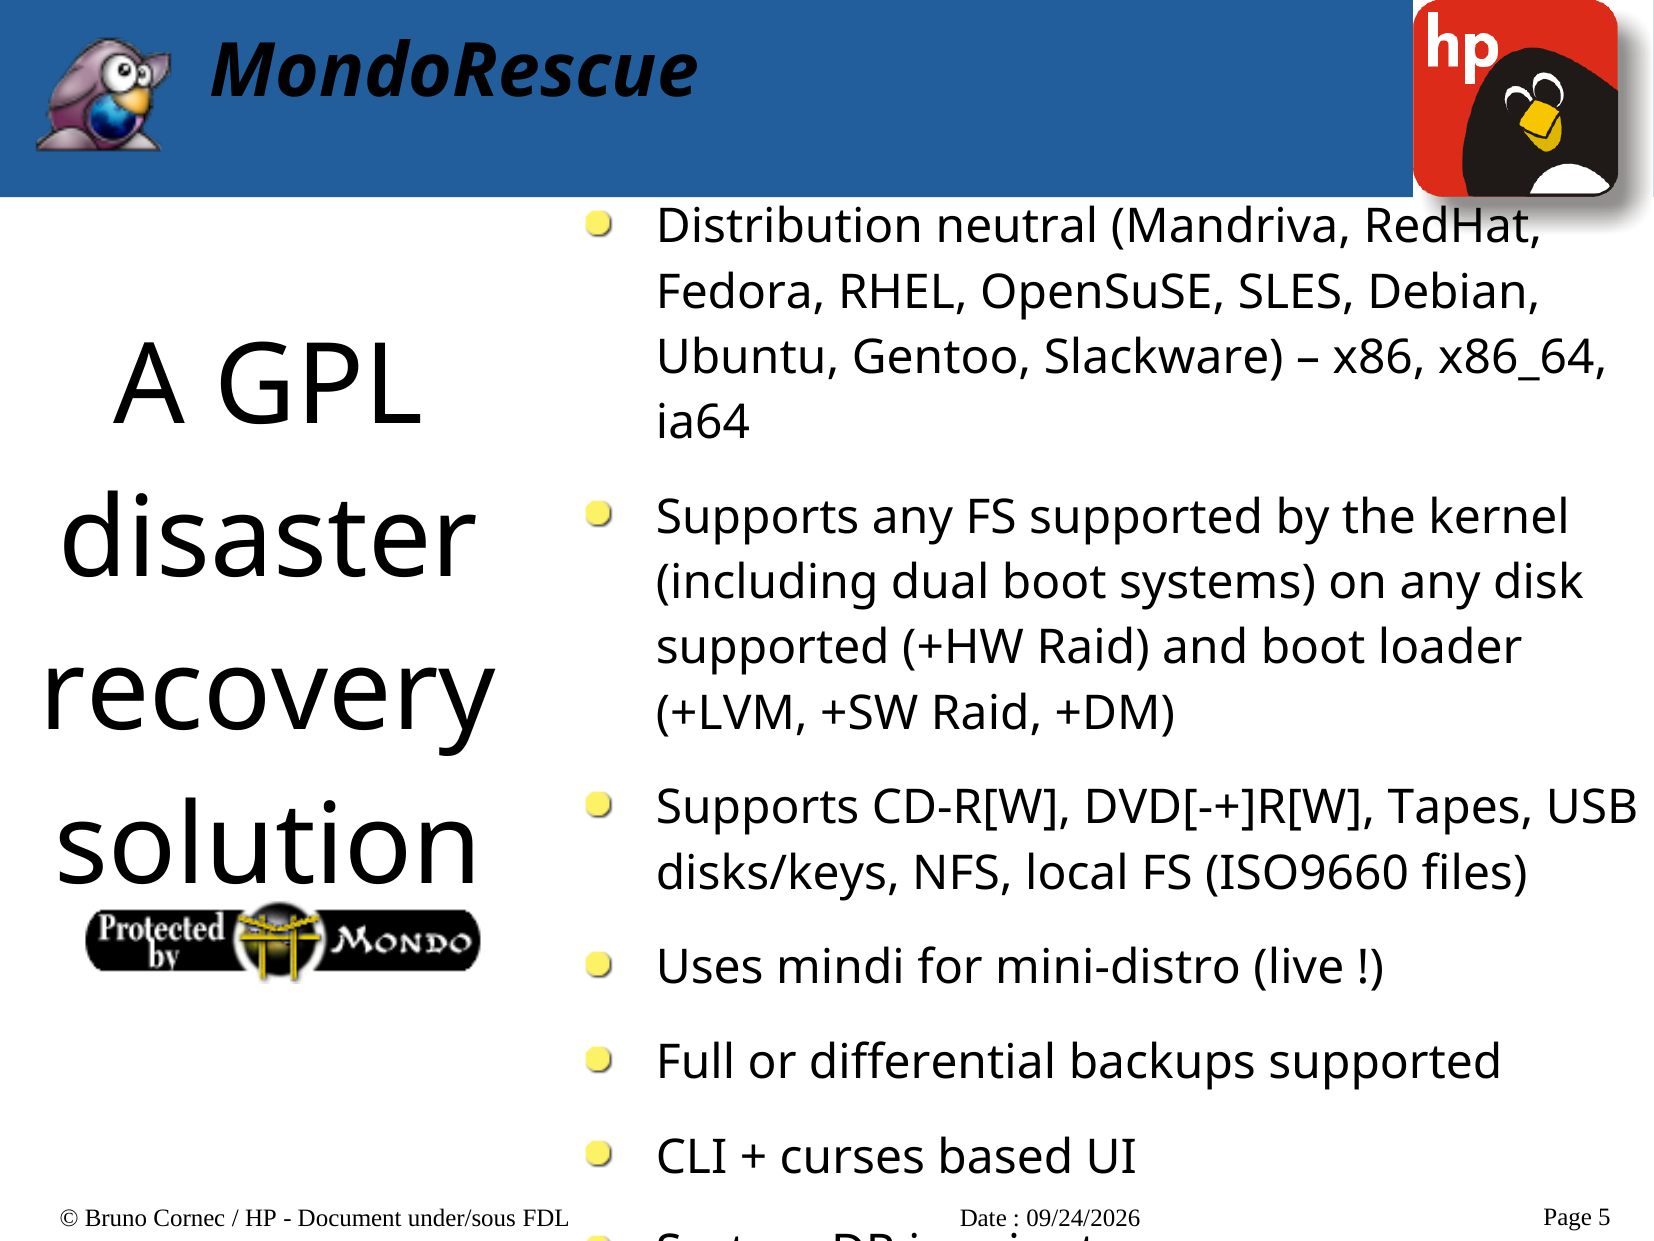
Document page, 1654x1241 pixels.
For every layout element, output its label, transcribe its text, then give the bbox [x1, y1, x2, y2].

picture [84, 900, 485, 984]
text_box A GPL disaster recovery solution [40, 303, 573, 828]
list Distribution neutral (Mandriva, RedHat, Fedora, RHEL, OpenSuSE, SLES, Debian, Ubuntu, Gentoo, Slackware) – x86, x86_64, ia64 Supports any FS supported by the kernel (including dual boot systems) on any disk supported (+HW Raid) and boot loader (+LVM, +SW Raid, +DM) Supports CD-R[W], DVD[-+]R[W], Tapes, USB disks/keys, NFS, local FS (ISO9660 files) Uses mindi for mini-distro (live !) Full or differential backups supported CLI + curses based UI System DR in minutes [573, 191, 1654, 1226]
picture [584, 1234, 615, 1241]
picture [1413, 0, 1654, 191]
picture [0, 0, 211, 199]
